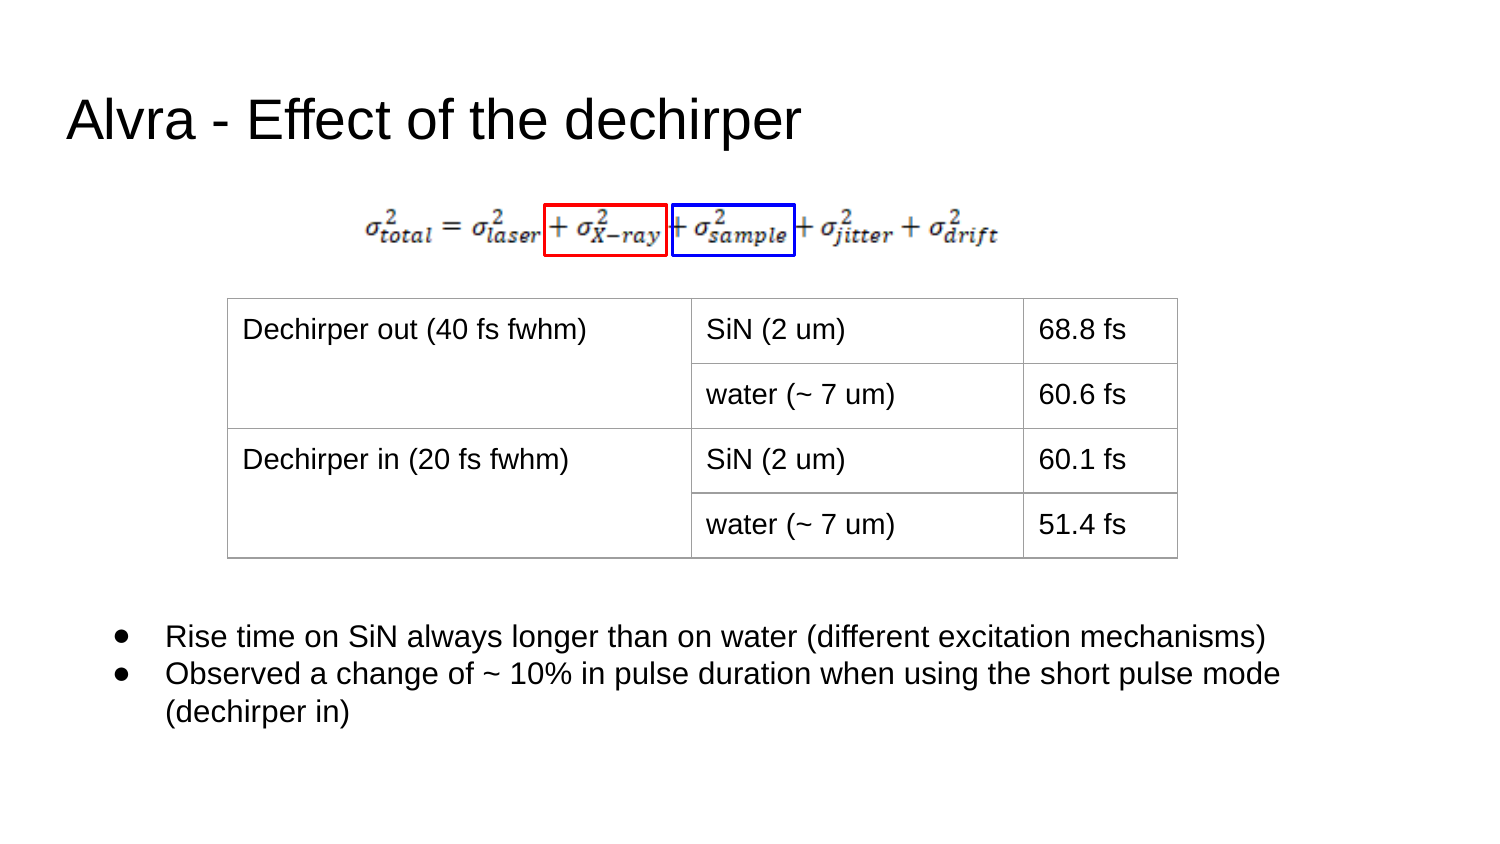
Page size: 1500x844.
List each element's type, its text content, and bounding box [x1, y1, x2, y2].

table_cell 60.1 fs [1024, 429, 1177, 492]
table_cell 60.6 fs [1024, 364, 1177, 428]
text_box Rise time on SiN always longer than on water (different excitation mechanisms) Observed a change of ~ 10% in pulse duration when using the short pulse mode (dechirper in) [75, 601, 1425, 744]
title Alvra - Effect of the dechirper [51, 72, 1449, 167]
table_cell water (~ 7 um) [692, 364, 1023, 428]
picture [796, 204, 1043, 256]
table_cell SiN (2 um) [692, 429, 1023, 492]
picture [322, 204, 543, 256]
table_cell water (~ 7 um) [692, 494, 1023, 557]
table_header Dechirper out (40 fs fwhm) [228, 299, 691, 428]
table_cell Dechirper in (20 fs fwhm) [228, 429, 691, 557]
picture [674, 207, 793, 254]
table_cell 51.4 fs [1024, 494, 1177, 557]
picture [546, 207, 665, 254]
table_header 68.8 fs [1024, 299, 1177, 363]
table_header SiN (2 um) [692, 299, 1023, 363]
